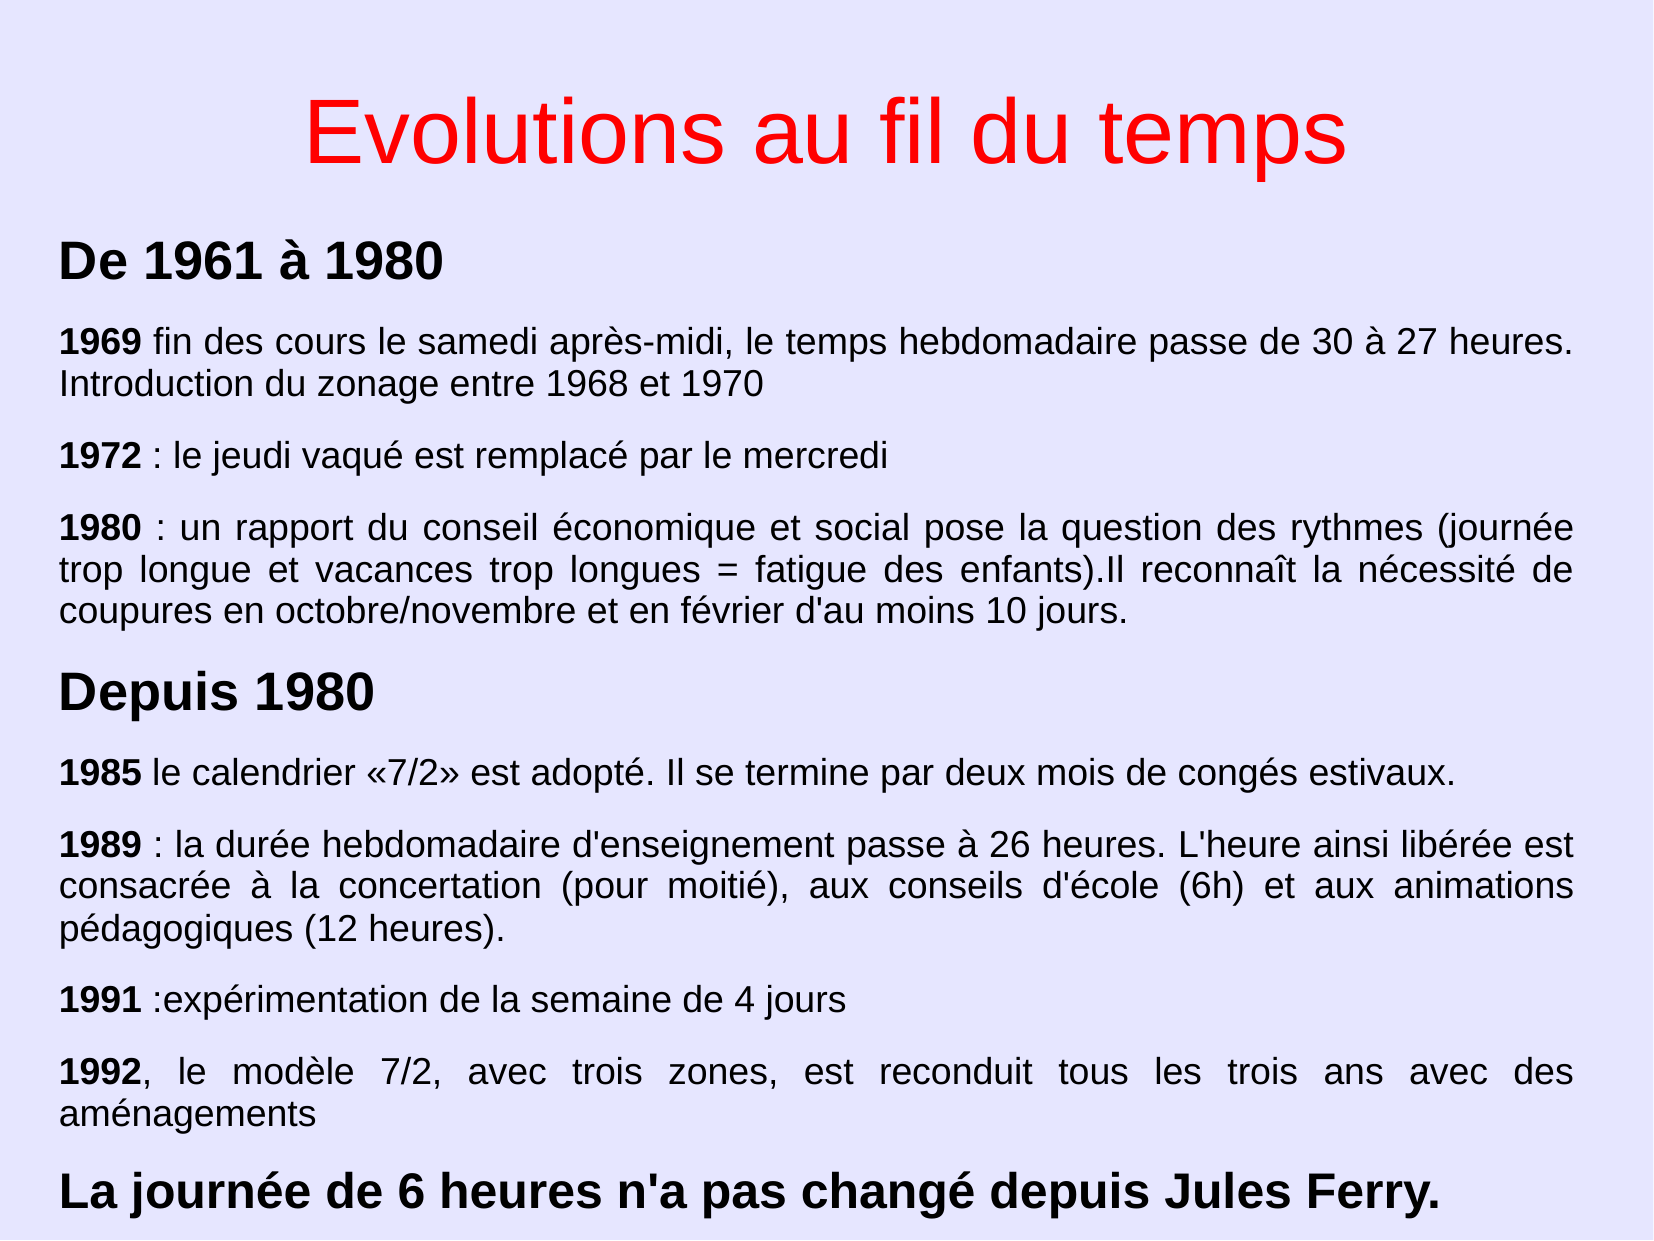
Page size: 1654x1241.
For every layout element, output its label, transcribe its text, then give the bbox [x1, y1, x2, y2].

title Evolutions au fil du temps [82, 56, 1571, 207]
list De 1961 à 1980 1969 fin des cours le samedi après-midi, le temps hebdomadaire passe de 30 à 27 heures. Introduction du zonage entre 1968 et 1970 1972 : le jeudi vaqué est remplacé par le mercredi 1980 : un rapport du conseil économique et social pose la question des rythmes (journée trop longue et vacances trop longues = fatigue des enfants).Il reconnaît la nécessité de coupures en octobre/novembre et en février d'au moins 10 jours. Depuis 1980 1985 le calendrier «7/2» est adopté. Il se termine par deux mois de congés estivaux. 1989 : la durée hebdomadaire d'enseignement passe à 26 heures. L'heure ainsi libérée est consacrée à la concertation (pour moitié), aux conseils d'école (6h) et aux animations pédagogiques (12 heures). 1991 :expérimentation de la semaine de 4 jours 1992, le modèle 7/2, avec trois zones, est reconduit tous les trois ans avec des aménagements La journée de 6 heures n'a pas changé depuis Jules Ferry. [58, 230, 1575, 1233]
